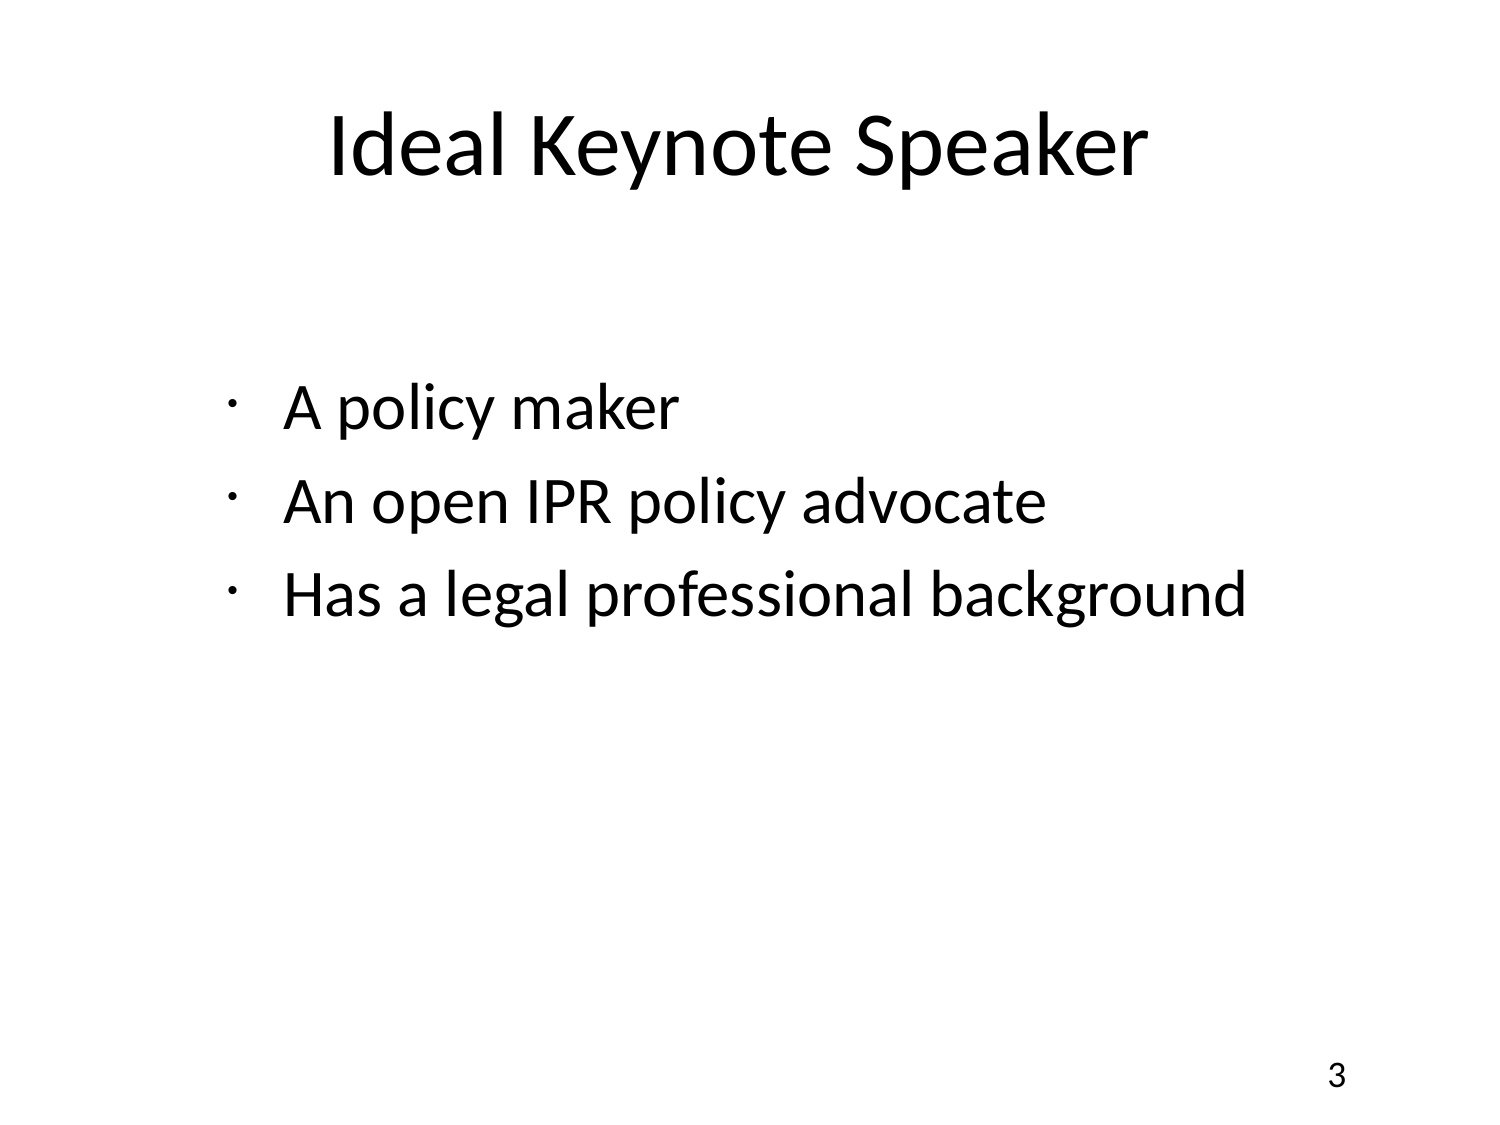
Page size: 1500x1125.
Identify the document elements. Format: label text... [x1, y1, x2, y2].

list A policy maker An open IPR policy advocate Has a legal professional background [212, 262, 1425, 1005]
title Ideal Keynote Speaker [75, 45, 1425, 233]
